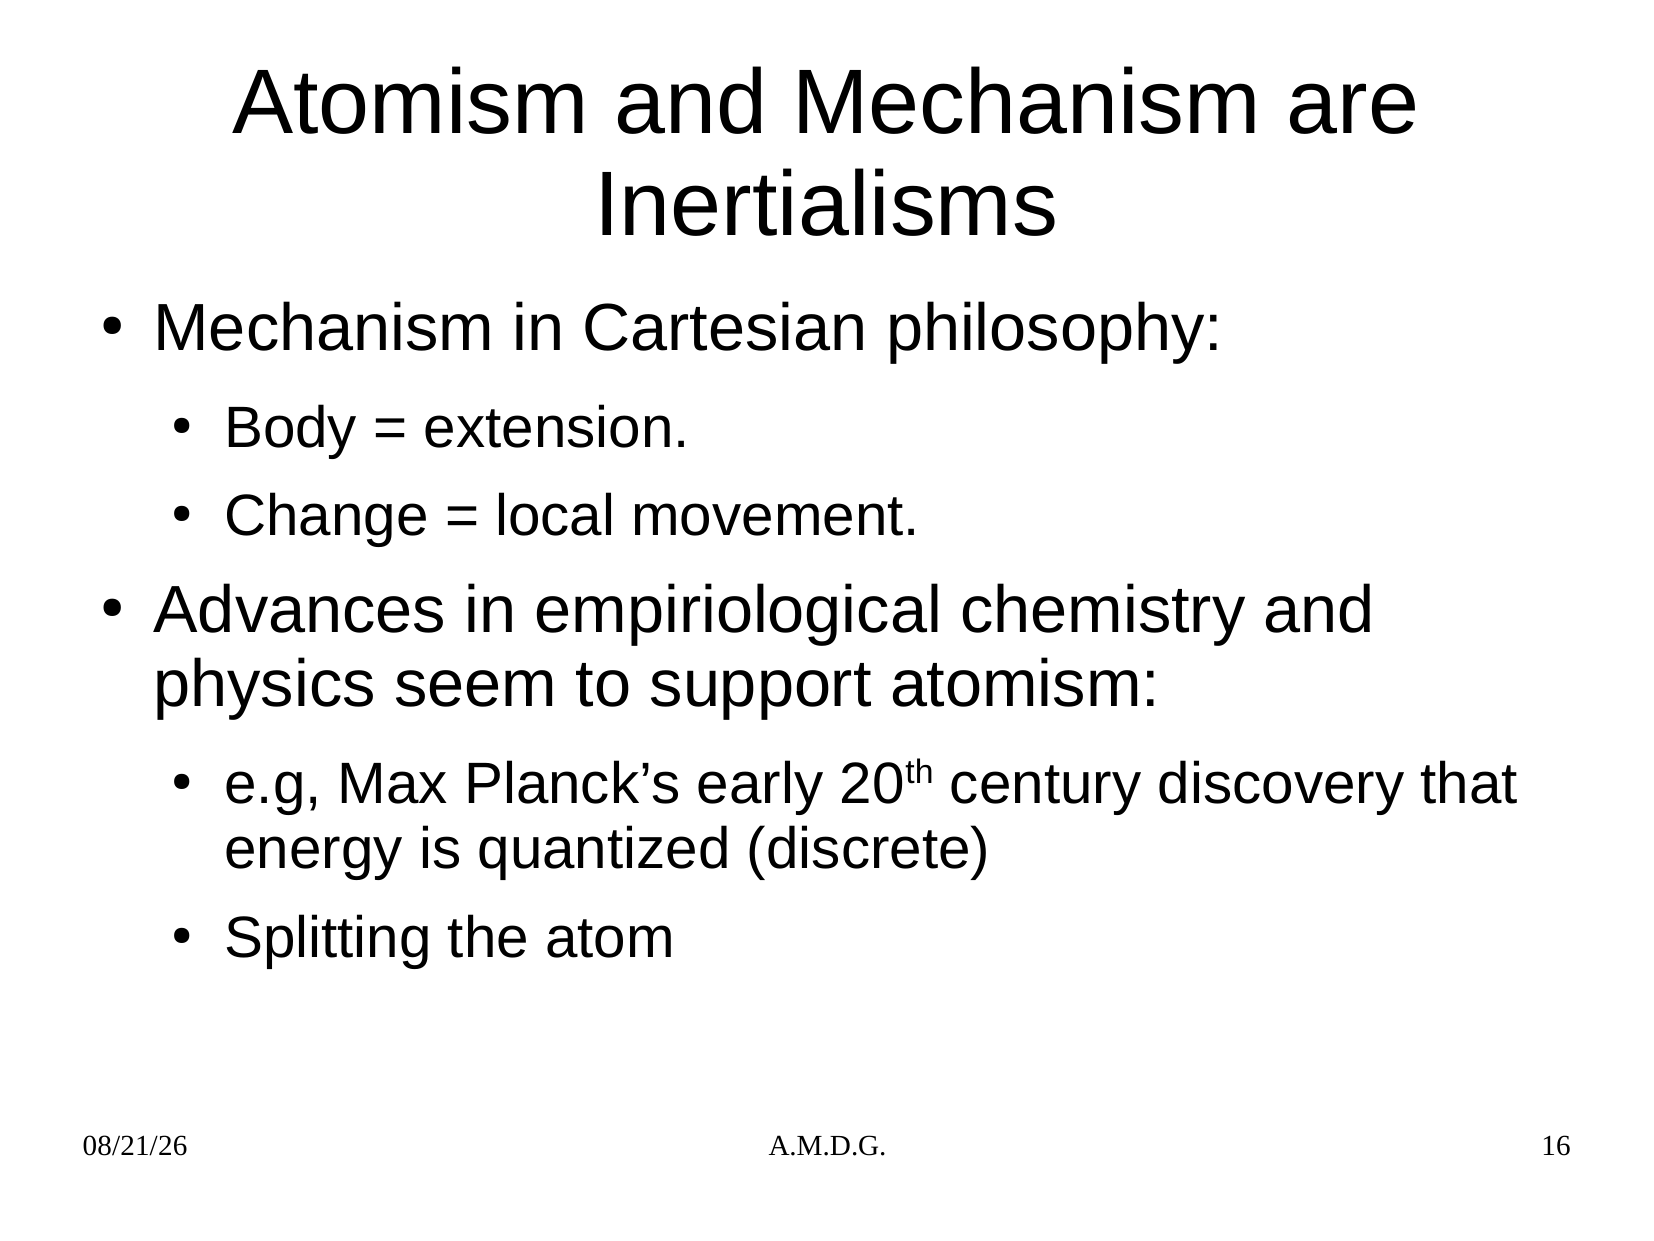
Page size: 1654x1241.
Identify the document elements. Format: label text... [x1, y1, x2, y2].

title Atomism and Mechanism are Inertialisms [82, 49, 1571, 257]
list Mechanism in Cartesian philosophy: Body = extension. Change = local movement. Advances in empiriological chemistry and physics seem to support atomism: e.g, Max Planck’s early 20th century discovery that energy is quantized (discrete) Splitting the atom [82, 290, 1571, 1109]
